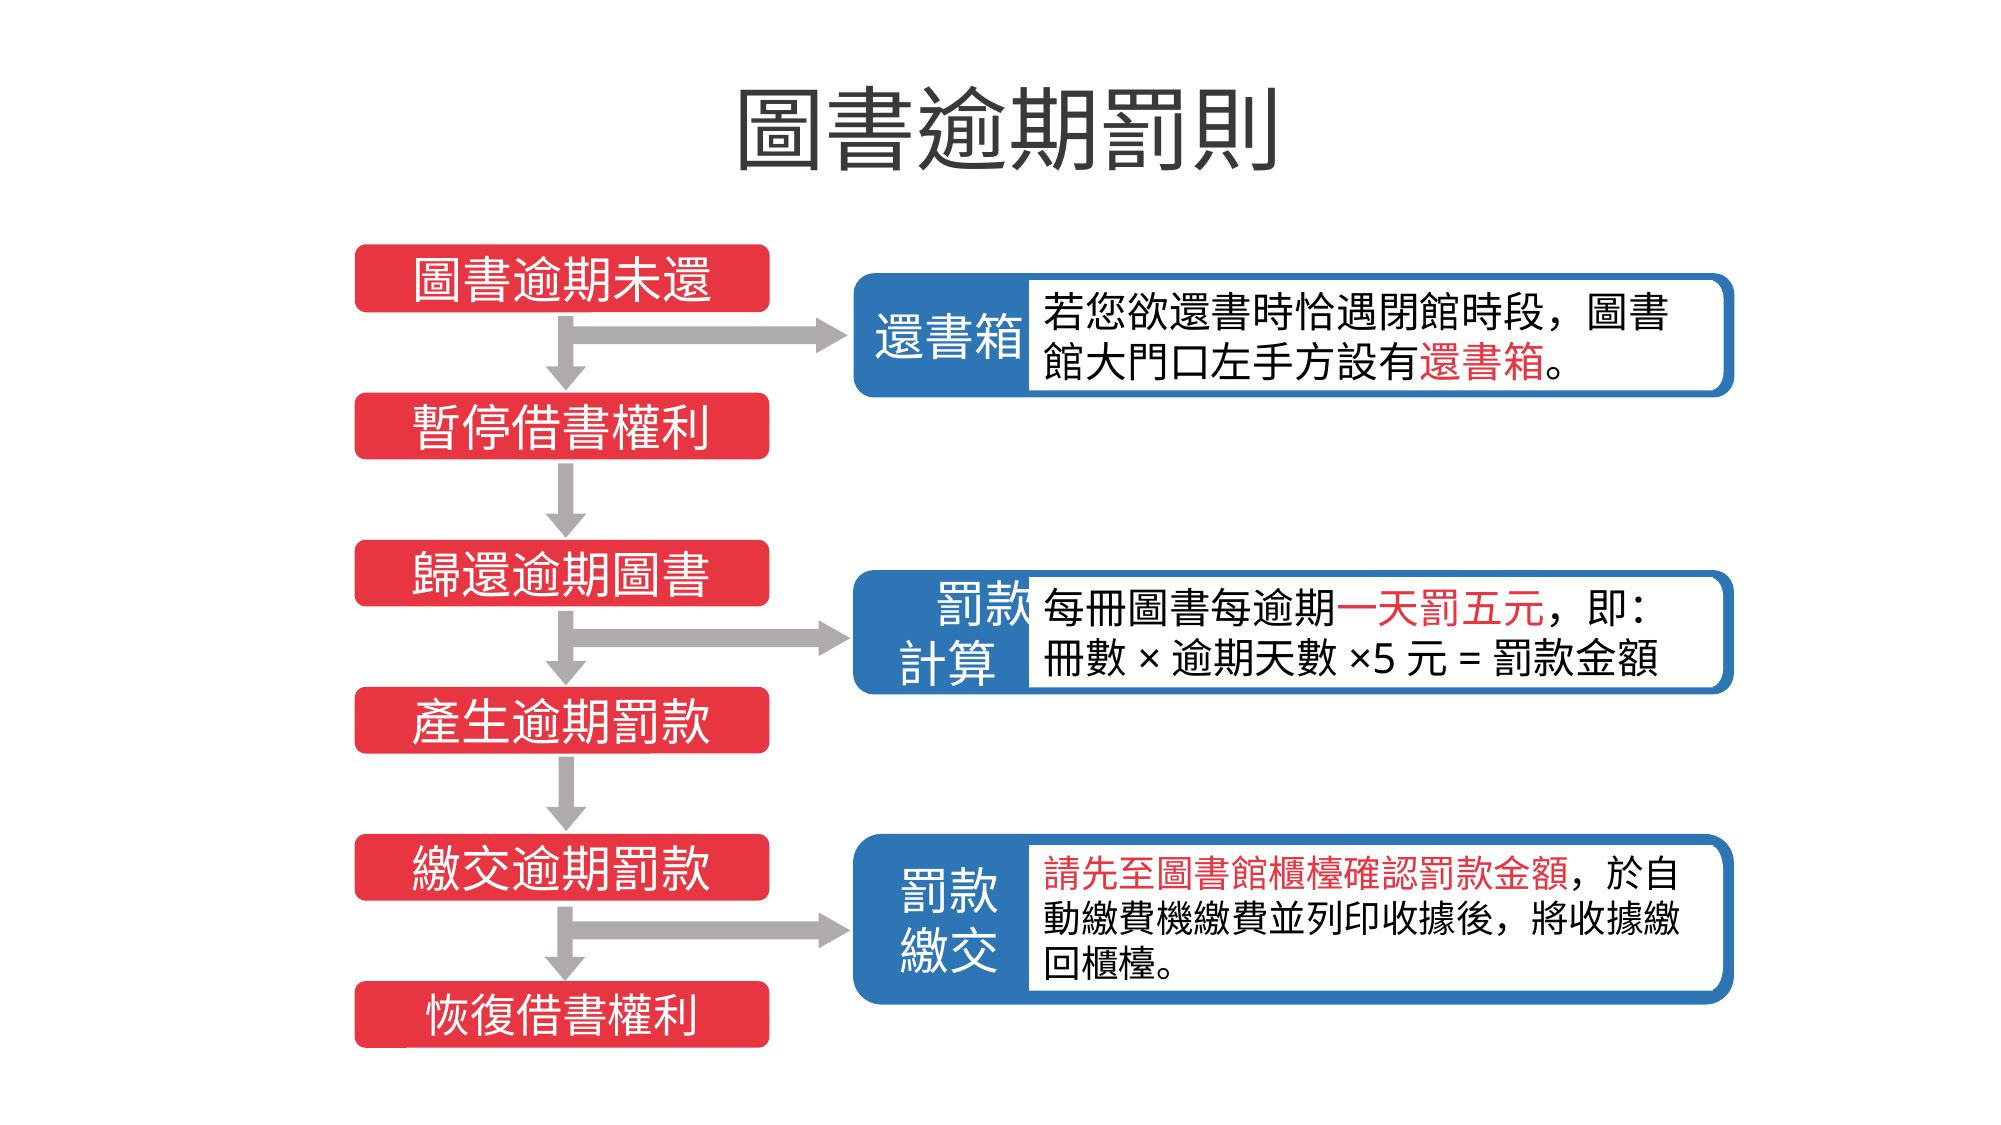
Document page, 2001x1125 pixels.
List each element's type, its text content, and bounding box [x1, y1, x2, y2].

text_box [545, 610, 851, 686]
text_box 罰款 繳交 [853, 833, 1734, 1005]
title 圖書逾期罰則 [145, 71, 1871, 196]
text_box 歸還逾期圖書 [354, 539, 770, 607]
text_box 若您欲還書時恰遇閉館時段，圖書館大門口左手方設有還書箱。 [1029, 280, 1724, 391]
text_box 恢復借書權利 [354, 981, 770, 1048]
text_box [545, 316, 848, 391]
text_box [544, 906, 851, 982]
text_box 請先至圖書館櫃檯確認罰款金額，於自動繳費機繳費並列印收據後，將收據繳回櫃檯。 [1029, 845, 1724, 991]
text_box [545, 463, 587, 538]
text_box 繳交逾期罰款 [354, 833, 770, 901]
text_box 圖書逾期未還 [354, 244, 770, 313]
text_box 產生逾期罰款 [354, 686, 770, 754]
text_box 每冊圖書每逾期一天罰五元，即： 冊數×逾期天數×5元=罰款金額 [1029, 577, 1724, 688]
text_box 罰款 計算 [853, 570, 1734, 695]
text_box 還書箱 [853, 273, 1735, 398]
text_box 暫停借書權利 [354, 392, 770, 460]
text_box [545, 756, 587, 832]
